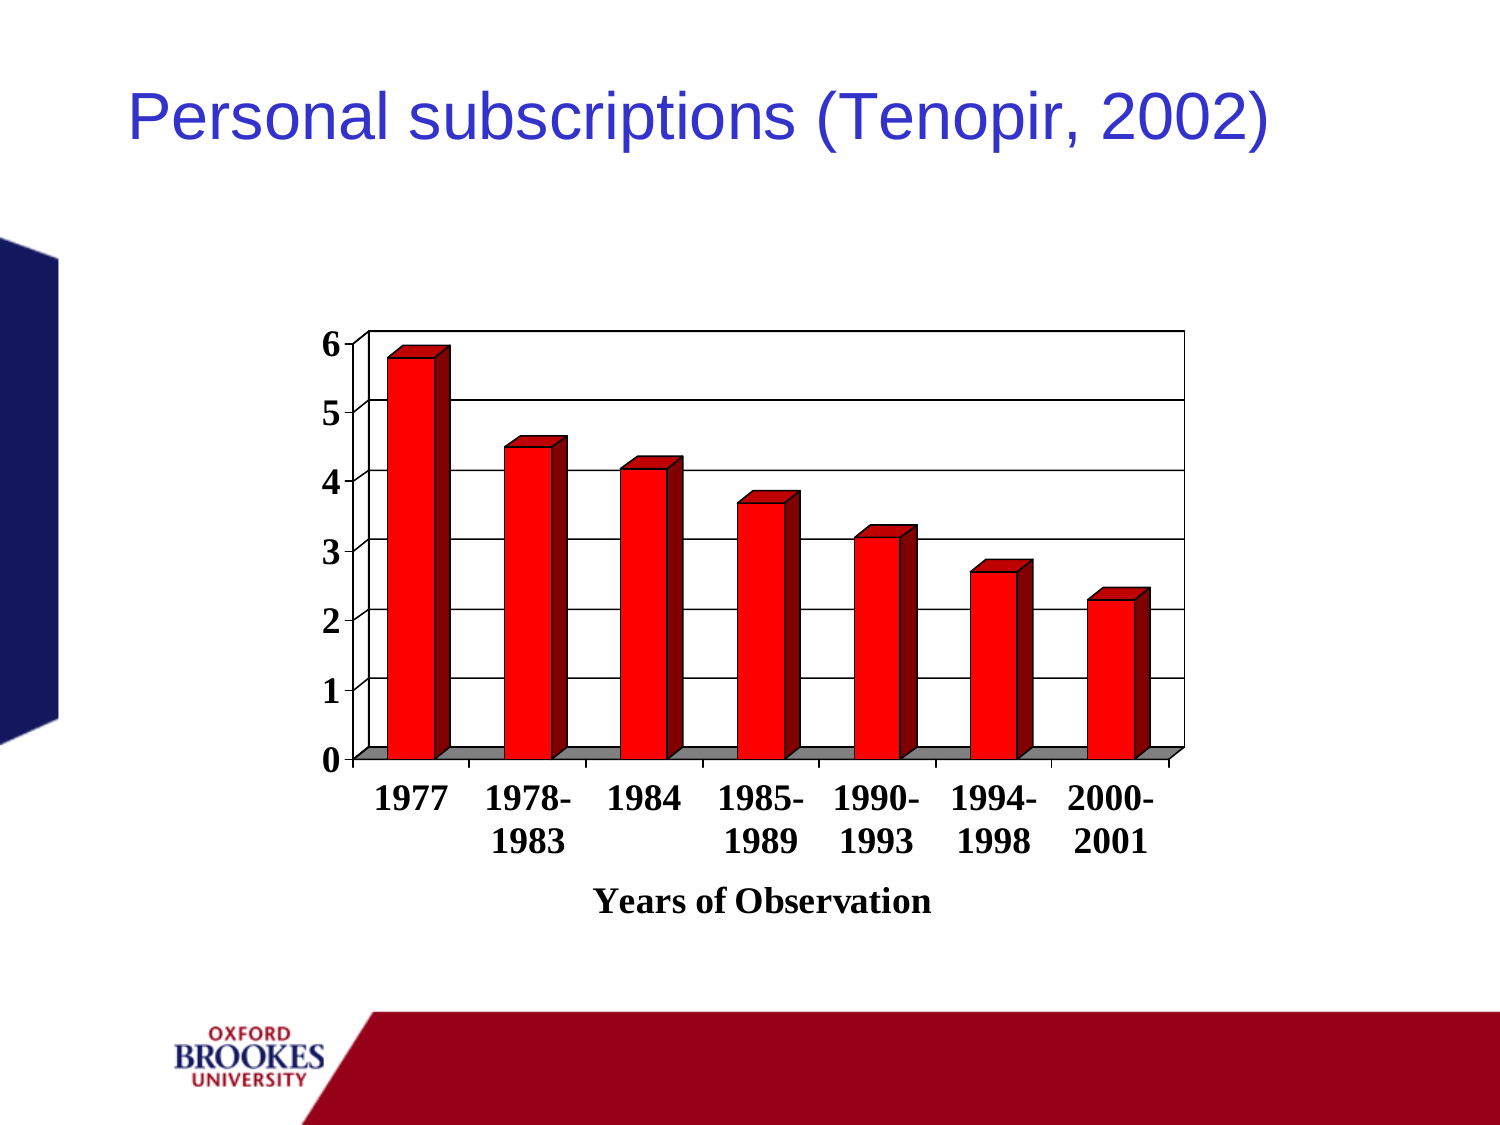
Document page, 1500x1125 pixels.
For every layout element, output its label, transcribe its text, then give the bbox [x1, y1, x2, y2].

picture [0, 0, 1500, 1125]
title Personal subscriptions (Tenopir, 2002) [112, 56, 1388, 170]
text_box [112, 287, 1388, 963]
